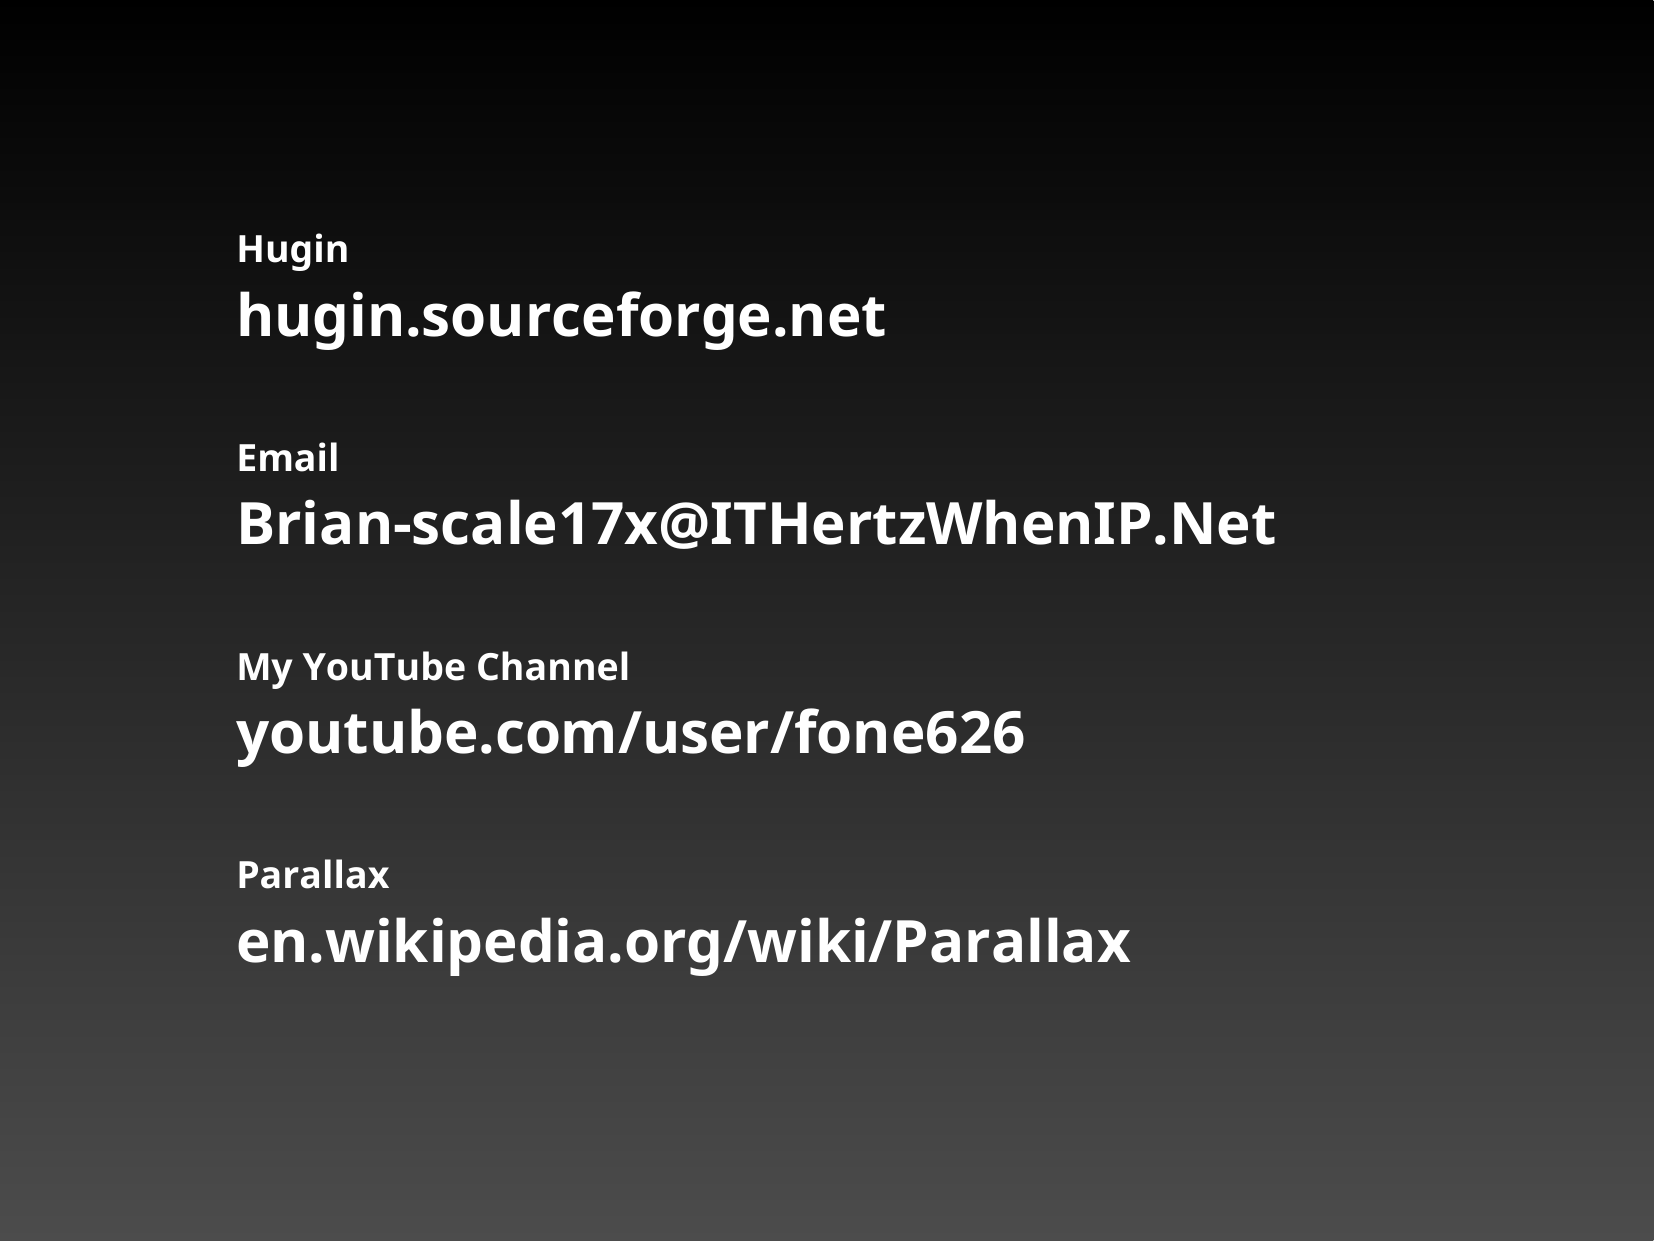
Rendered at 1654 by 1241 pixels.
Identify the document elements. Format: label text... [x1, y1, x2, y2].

list Hugin hugin.sourceforge.net Email Brian-scale17x@ITHertzWhenIP.Net My YouTube Channel youtube.com/user/fone626 Parallax en.wikipedia.org/wiki/Parallax [165, 222, 1489, 1096]
